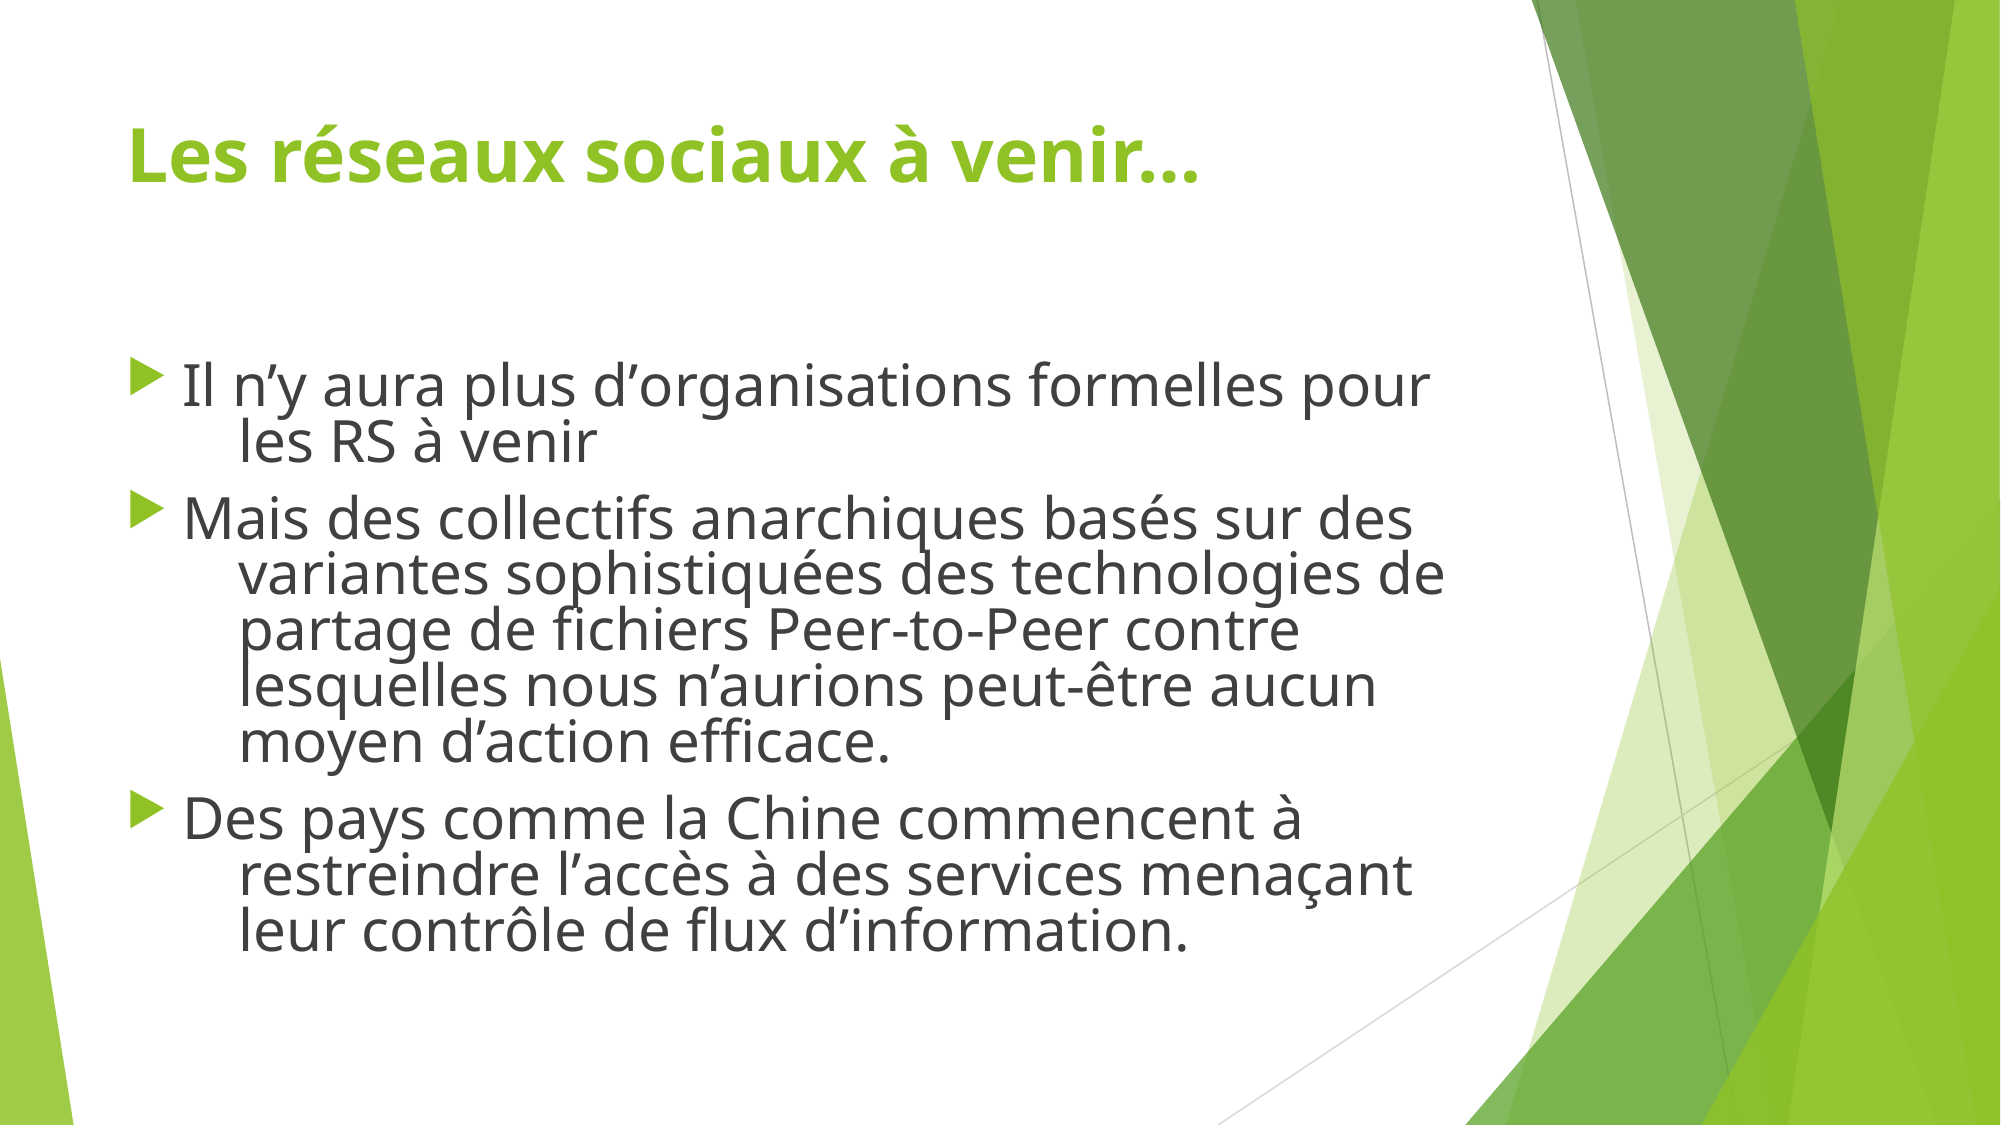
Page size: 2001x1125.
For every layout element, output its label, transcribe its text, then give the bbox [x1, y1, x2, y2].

list Il n’y aura plus d’organisations formelles pour les RS à venir Mais des collectifs anarchiques basés sur des variantes sophistiquées des technologies de partage de fichiers Peer-to-Peer contre lesquelles nous n’aurions peut-être aucun moyen d’action efficace. Des pays comme la Chine commencent à restreindre l’accès à des services menaçant leur contrôle de flux d’information. [111, 354, 1522, 992]
title Les réseaux sociaux à venir… [111, 99, 1522, 317]
